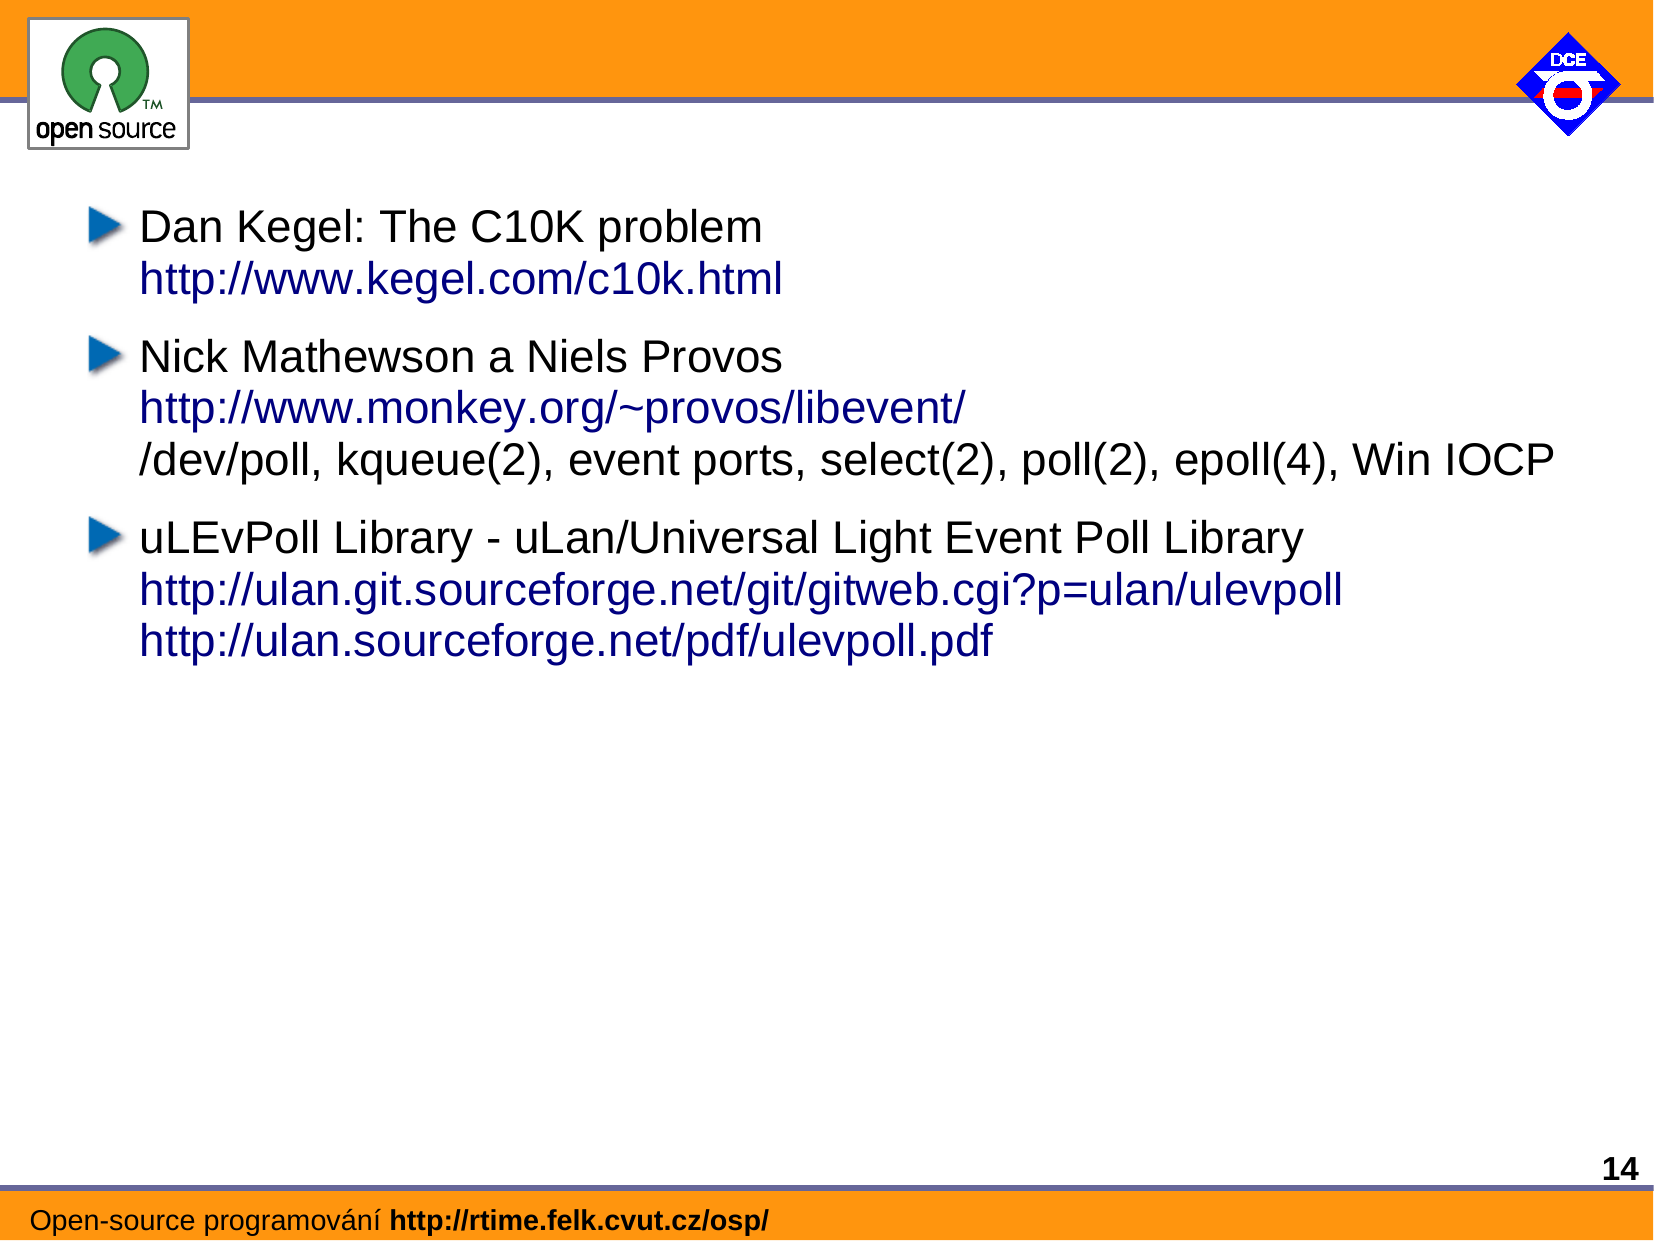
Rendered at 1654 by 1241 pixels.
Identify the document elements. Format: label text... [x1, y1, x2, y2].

list Dan Kegel: The C10K problem http://www.kegel.com/c10k.html Nick Mathewson a Niels Provos http://www.monkey.org/~provos/libevent/ /dev/poll, kqueue(2), event ports, select(2), poll(2), epoll(4), Win IOCP uLEvPoll Library - uLan/Universal Light Event Poll Library http://ulan.git.sourceforge.net/git/gitweb.cgi?p=ulan/ulevpoll http://ulan.sourceforge.net/pdf/ulevpoll.pdf [68, 201, 1592, 1106]
